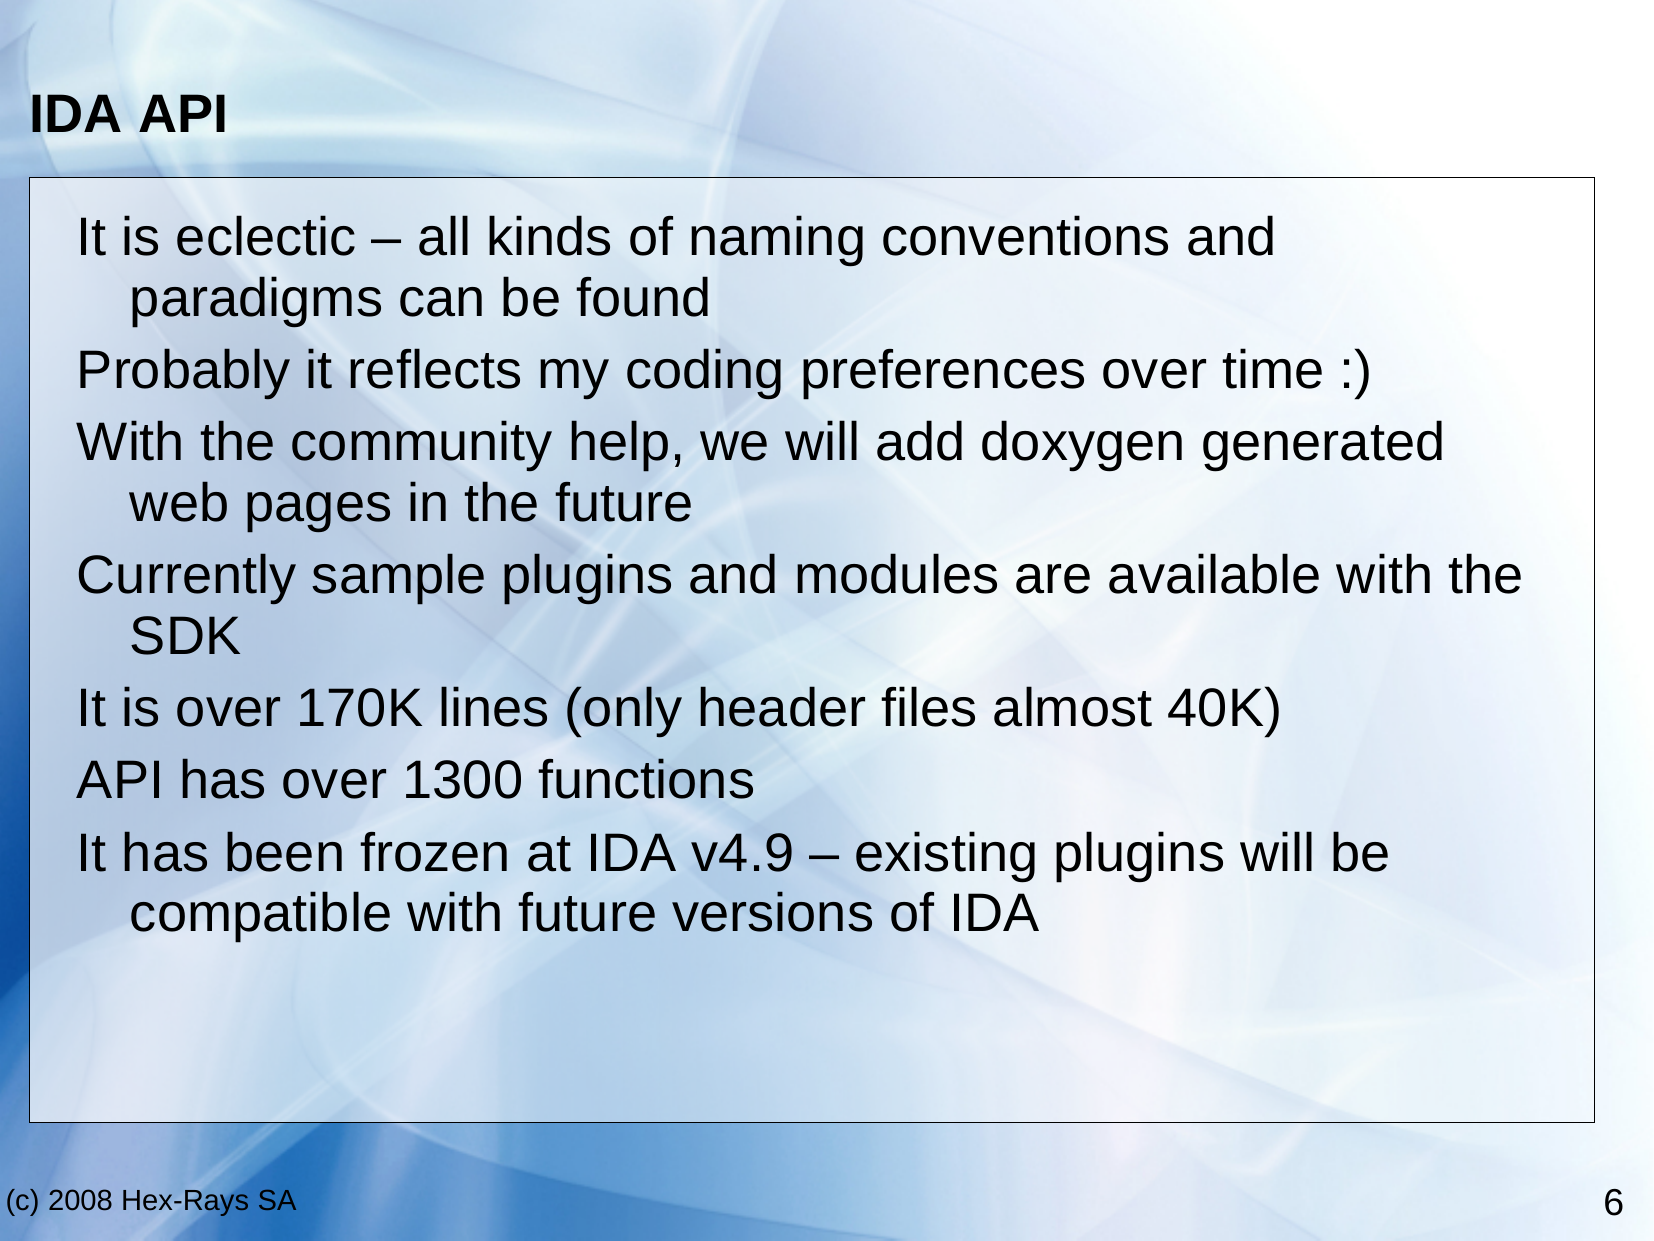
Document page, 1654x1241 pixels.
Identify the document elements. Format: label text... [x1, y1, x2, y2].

list It is eclectic – all kinds of naming conventions and paradigms can be found Probably it reflects my coding preferences over time :) With the community help, we will add doxygen generated web pages in the future Currently sample plugins and modules are available with the SDK It is over 170K lines (only header files almost 40K) API has over 1300 functions It has been frozen at IDA v4.9 – existing plugins will be compatible with future versions of IDA [59, 206, 1536, 1123]
title IDA API [29, 49, 1506, 178]
picture [0, 0, 1654, 1241]
